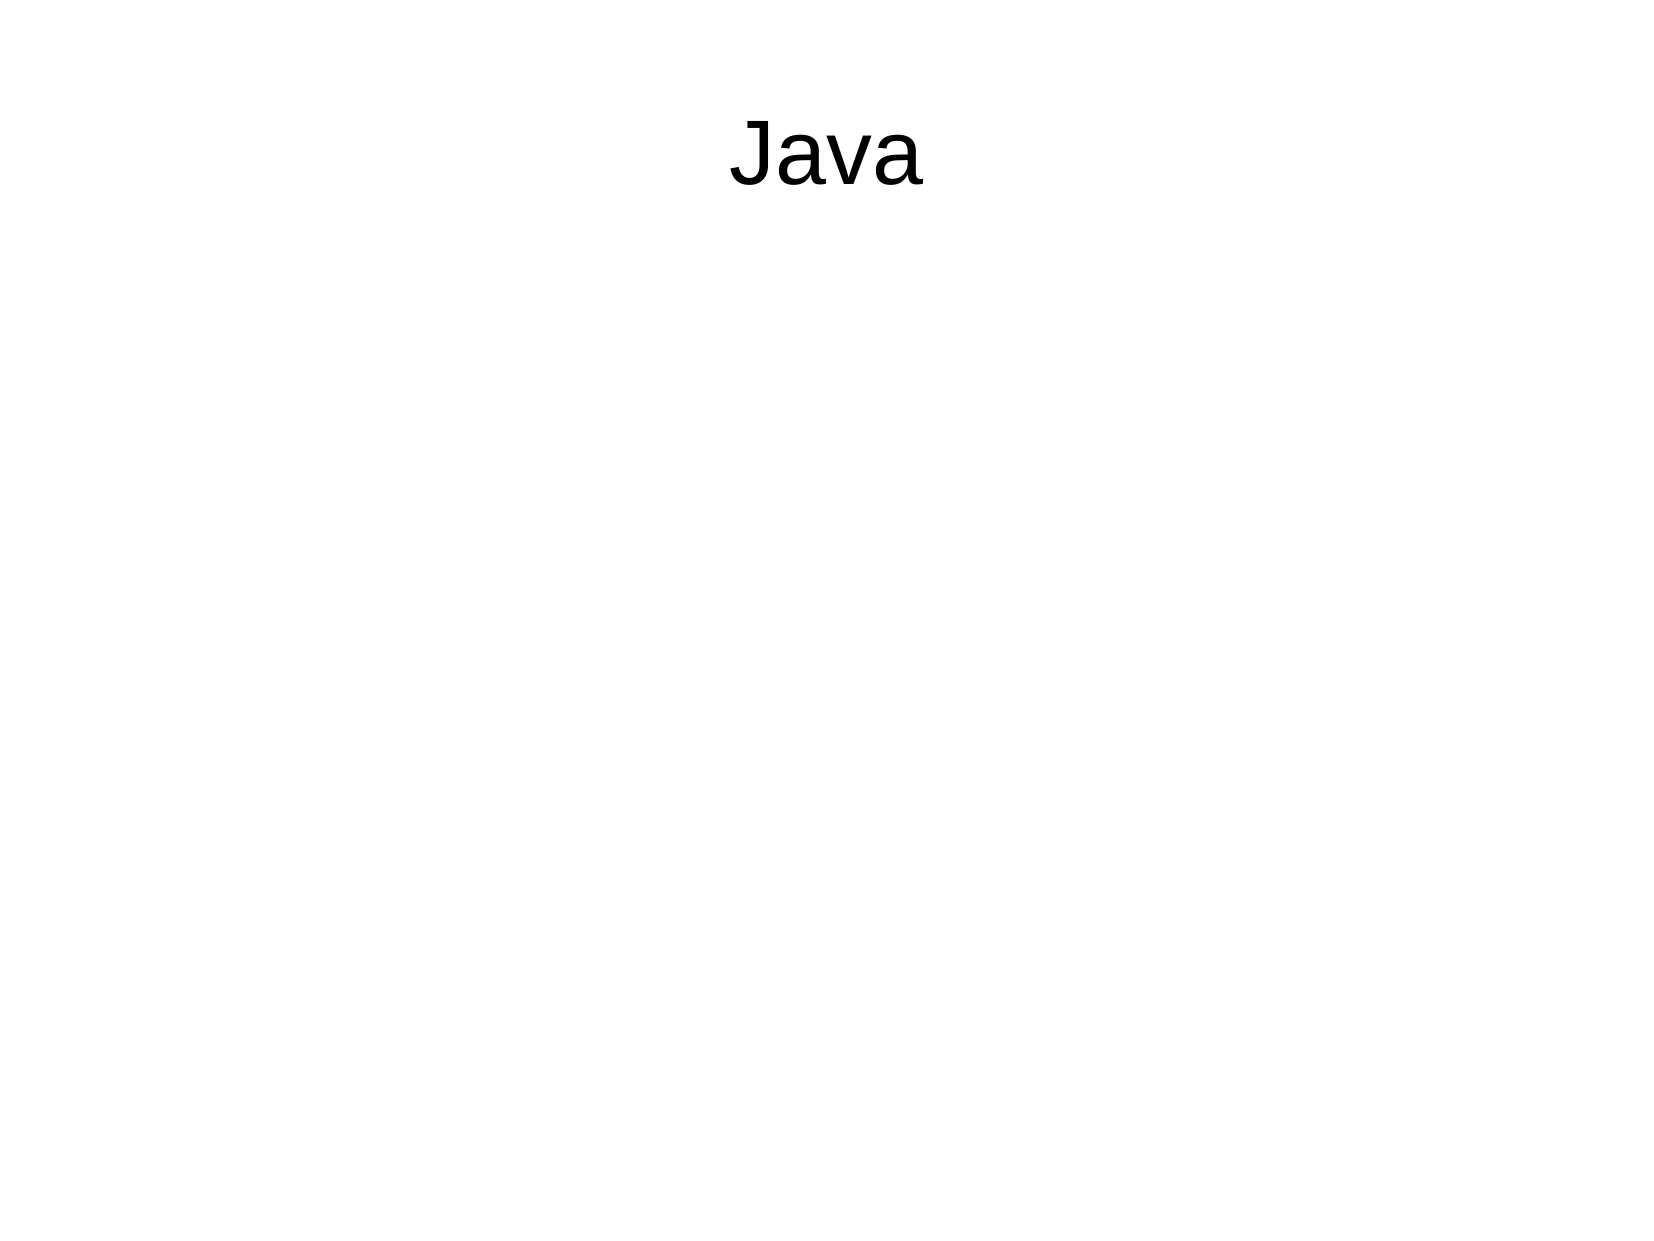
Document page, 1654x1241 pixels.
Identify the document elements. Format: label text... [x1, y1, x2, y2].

title Java [82, 49, 1571, 257]
